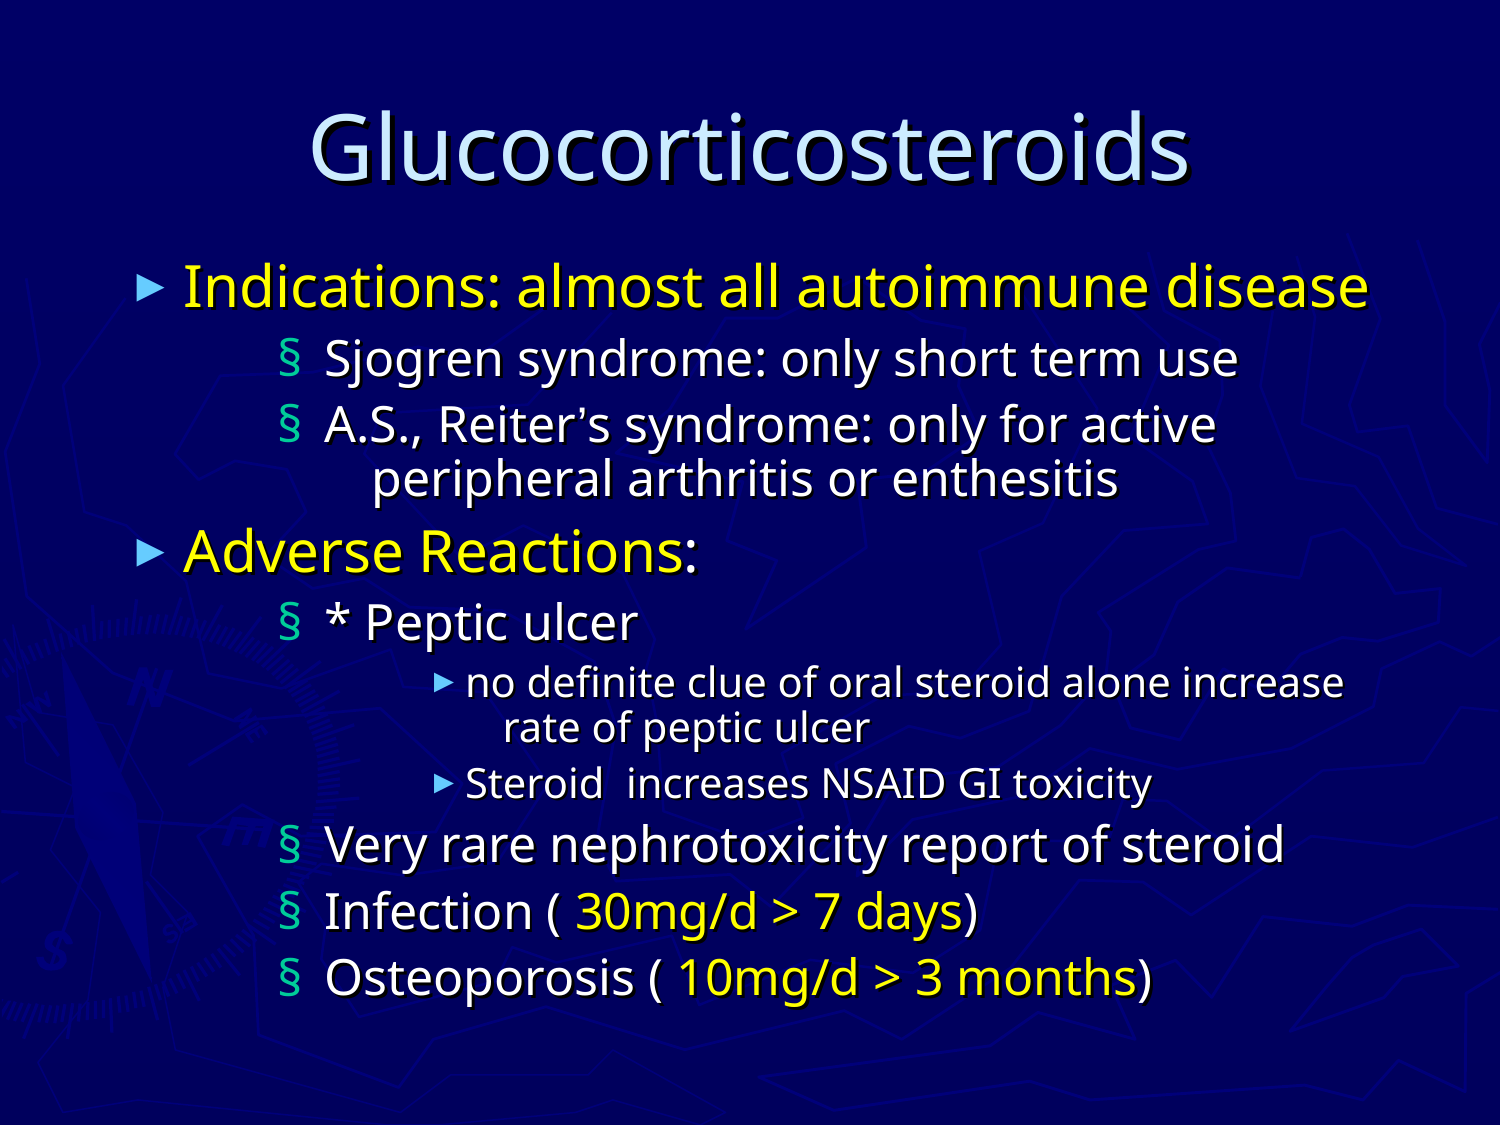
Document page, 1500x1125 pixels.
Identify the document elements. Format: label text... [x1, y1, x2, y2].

list Indications: almost all autoimmune disease Sjogren syndrome: only short term use A.S., Reiter’s syndrome: only for active peripheral arthritis or enthesitis Adverse Reactions: * Peptic ulcer no definite clue of oral steroid alone increase rate of peptic ulcer Steroid increases NSAID GI toxicity Very rare nephrotoxicity report of steroid Infection ( 30mg/d > 7 days) Osteoporosis ( 10mg/d > 3 months) [112, 249, 1388, 1063]
title Glucocorticosteroids [112, 50, 1388, 238]
